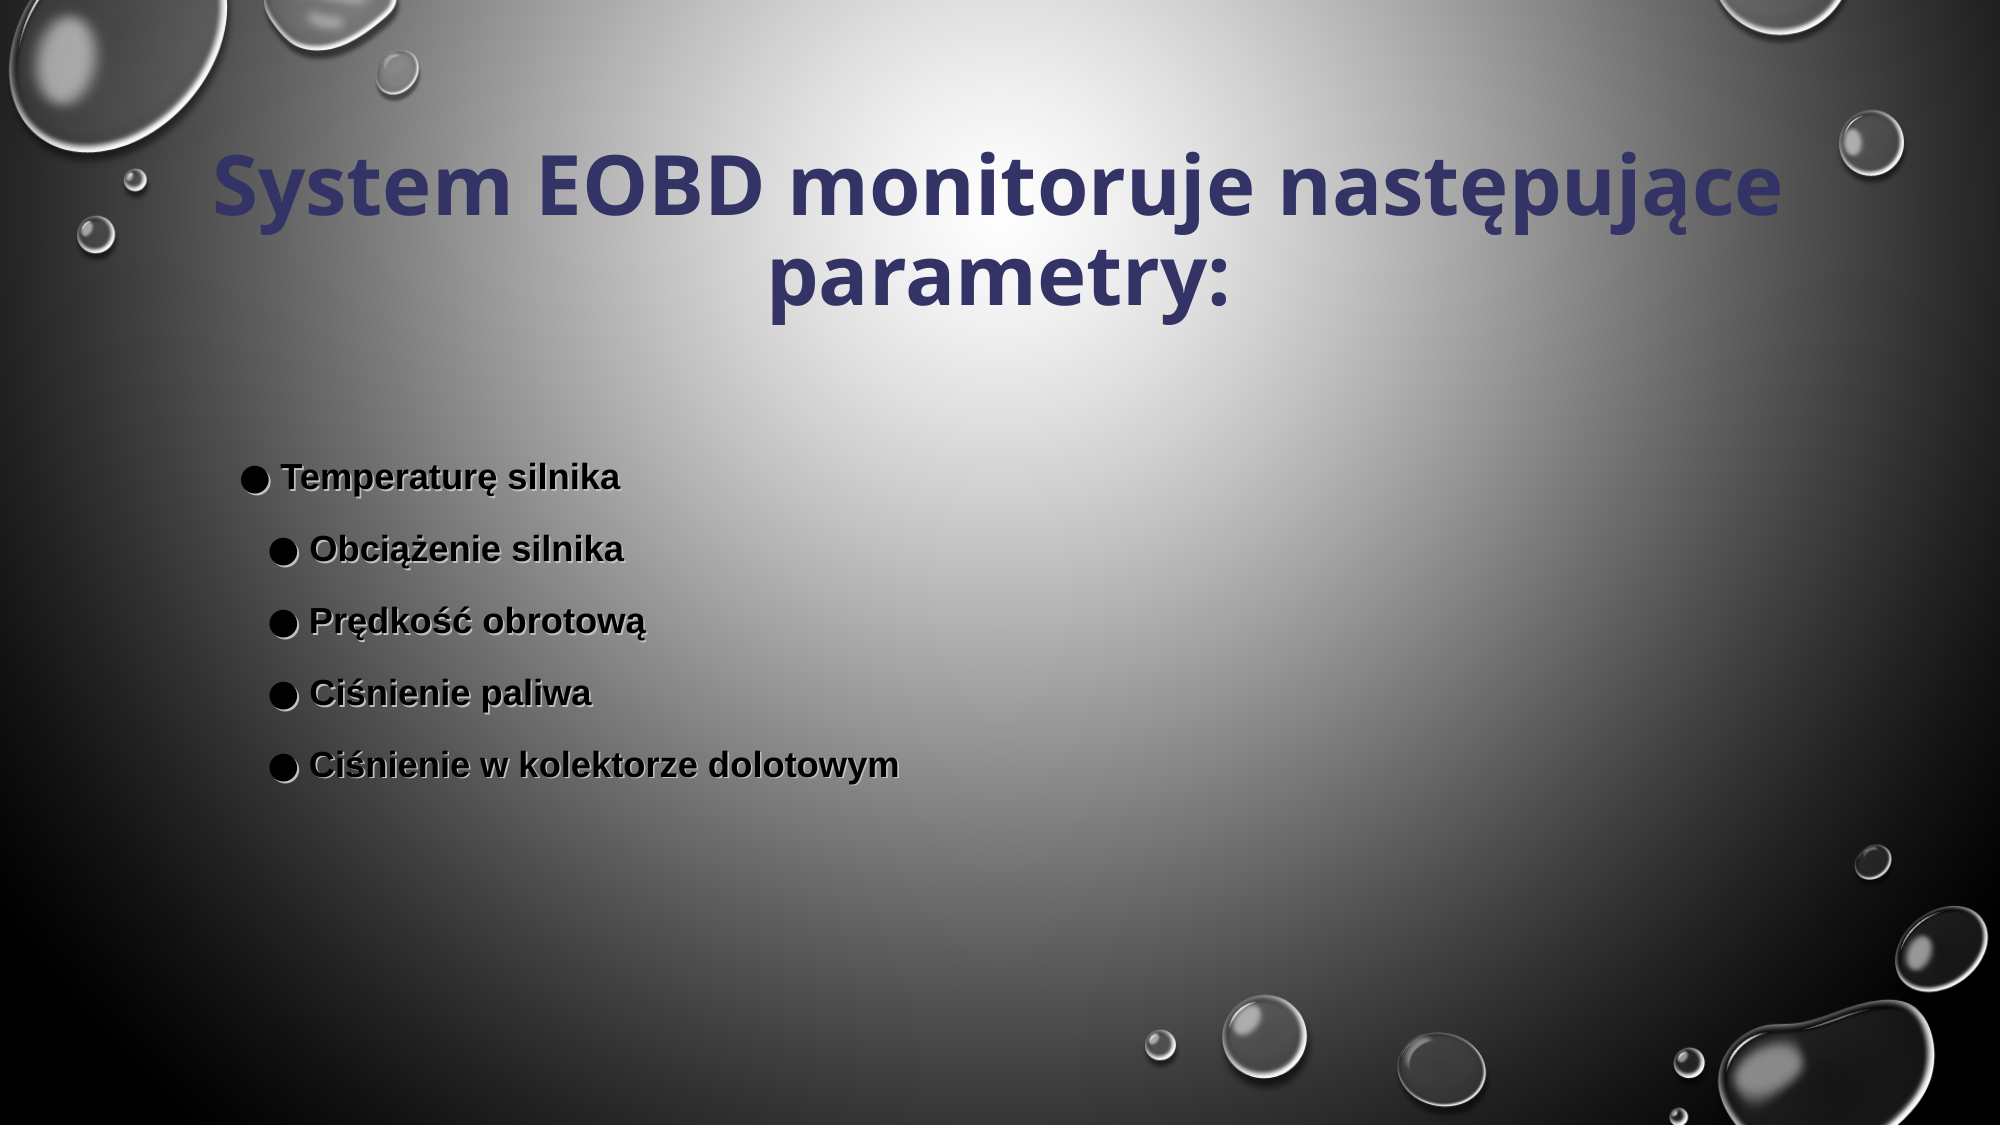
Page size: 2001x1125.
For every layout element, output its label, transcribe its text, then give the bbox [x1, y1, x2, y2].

title System EOBD monitoruje następujące parametry: [149, 135, 1848, 205]
list ● Temperaturę silnika ● Obciążenie silnika ● Prędkość obrotową ● Ciśnienie paliwa ● Ciśnienie w kolektorze dolotowym [224, 437, 1923, 868]
